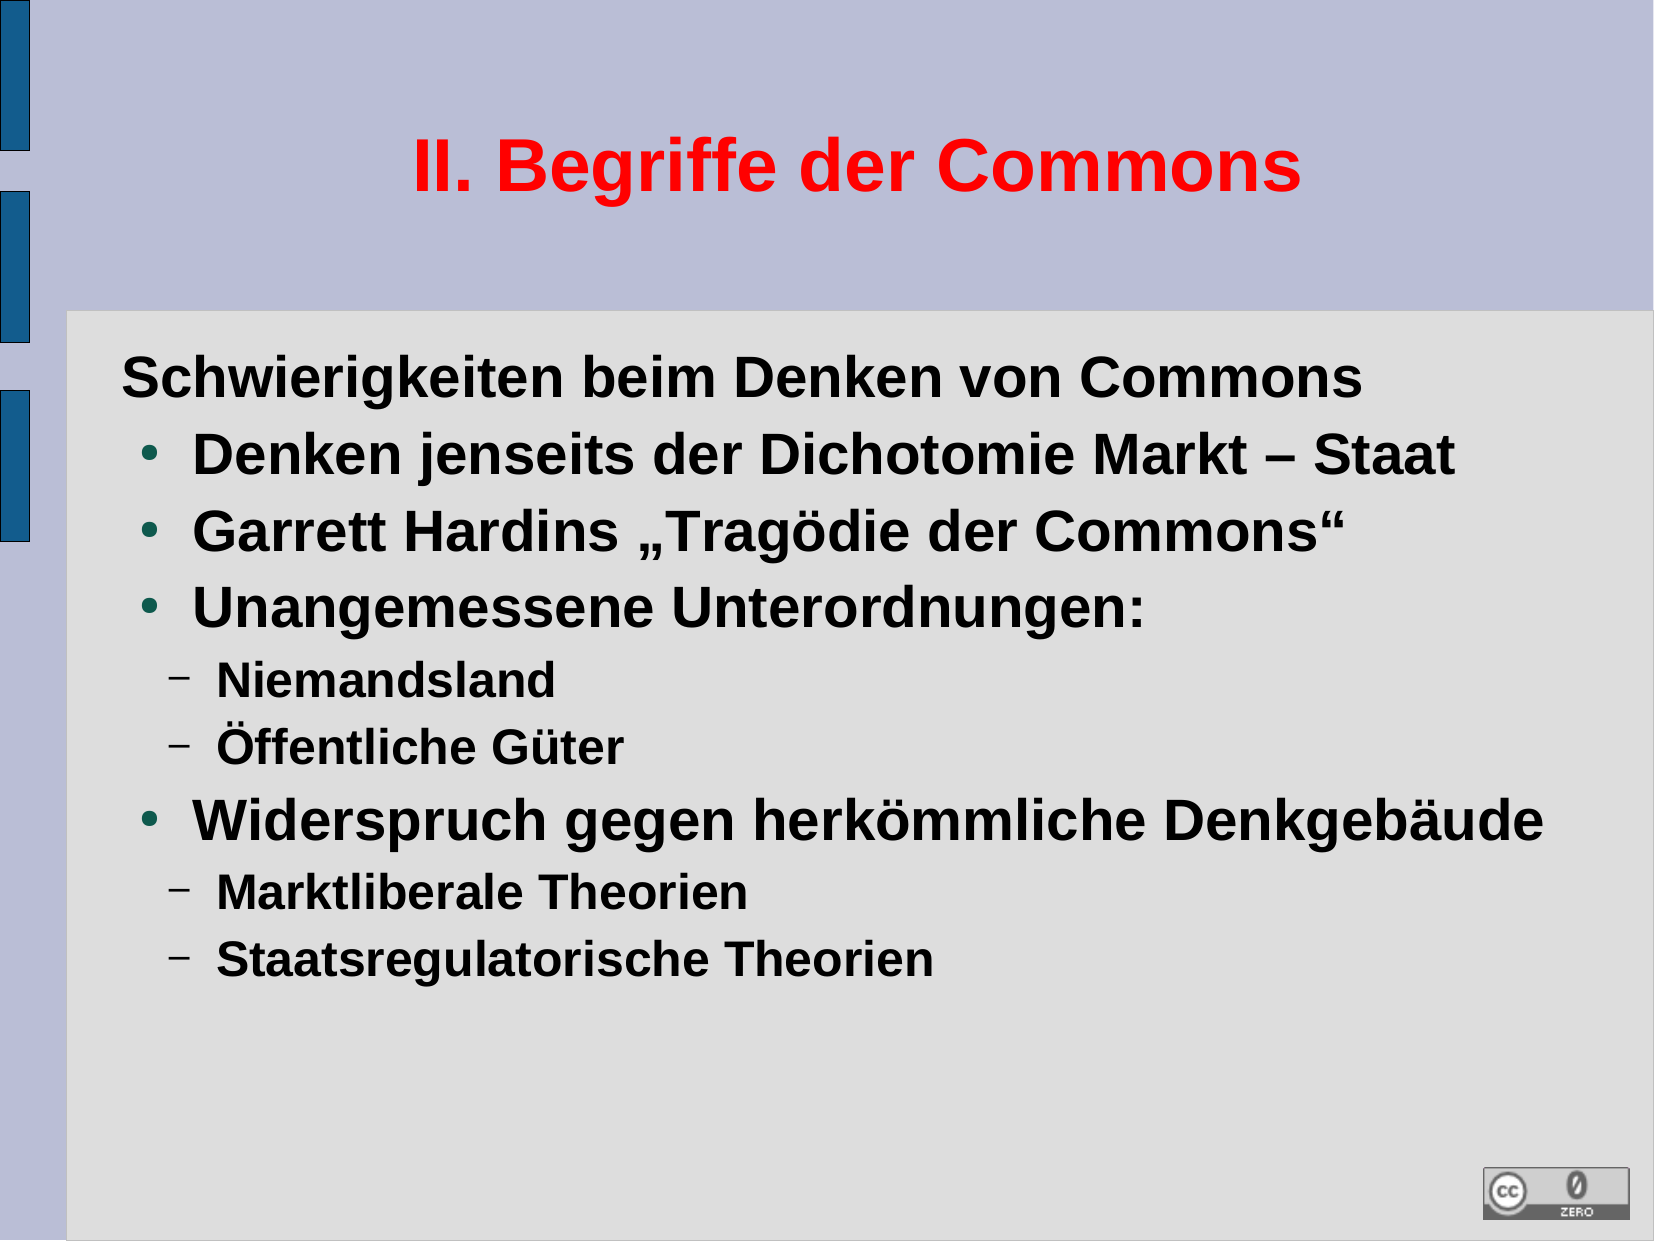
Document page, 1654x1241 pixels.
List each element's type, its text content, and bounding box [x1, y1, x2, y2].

picture [1483, 1167, 1630, 1220]
title II. Begriffe der Commons [121, 61, 1595, 269]
list Schwierigkeiten beim Denken von Commons Denken jenseits der Dichotomie Markt – Staat Garrett Hardins „Tragödie der Commons“ Unangemessene Unterordnungen: Niemandsland Öffentliche Güter Widerspruch gegen herkömmliche Denkgebäude Marktliberale Theorien Staatsregulatorische Theorien [121, 344, 1595, 1137]
